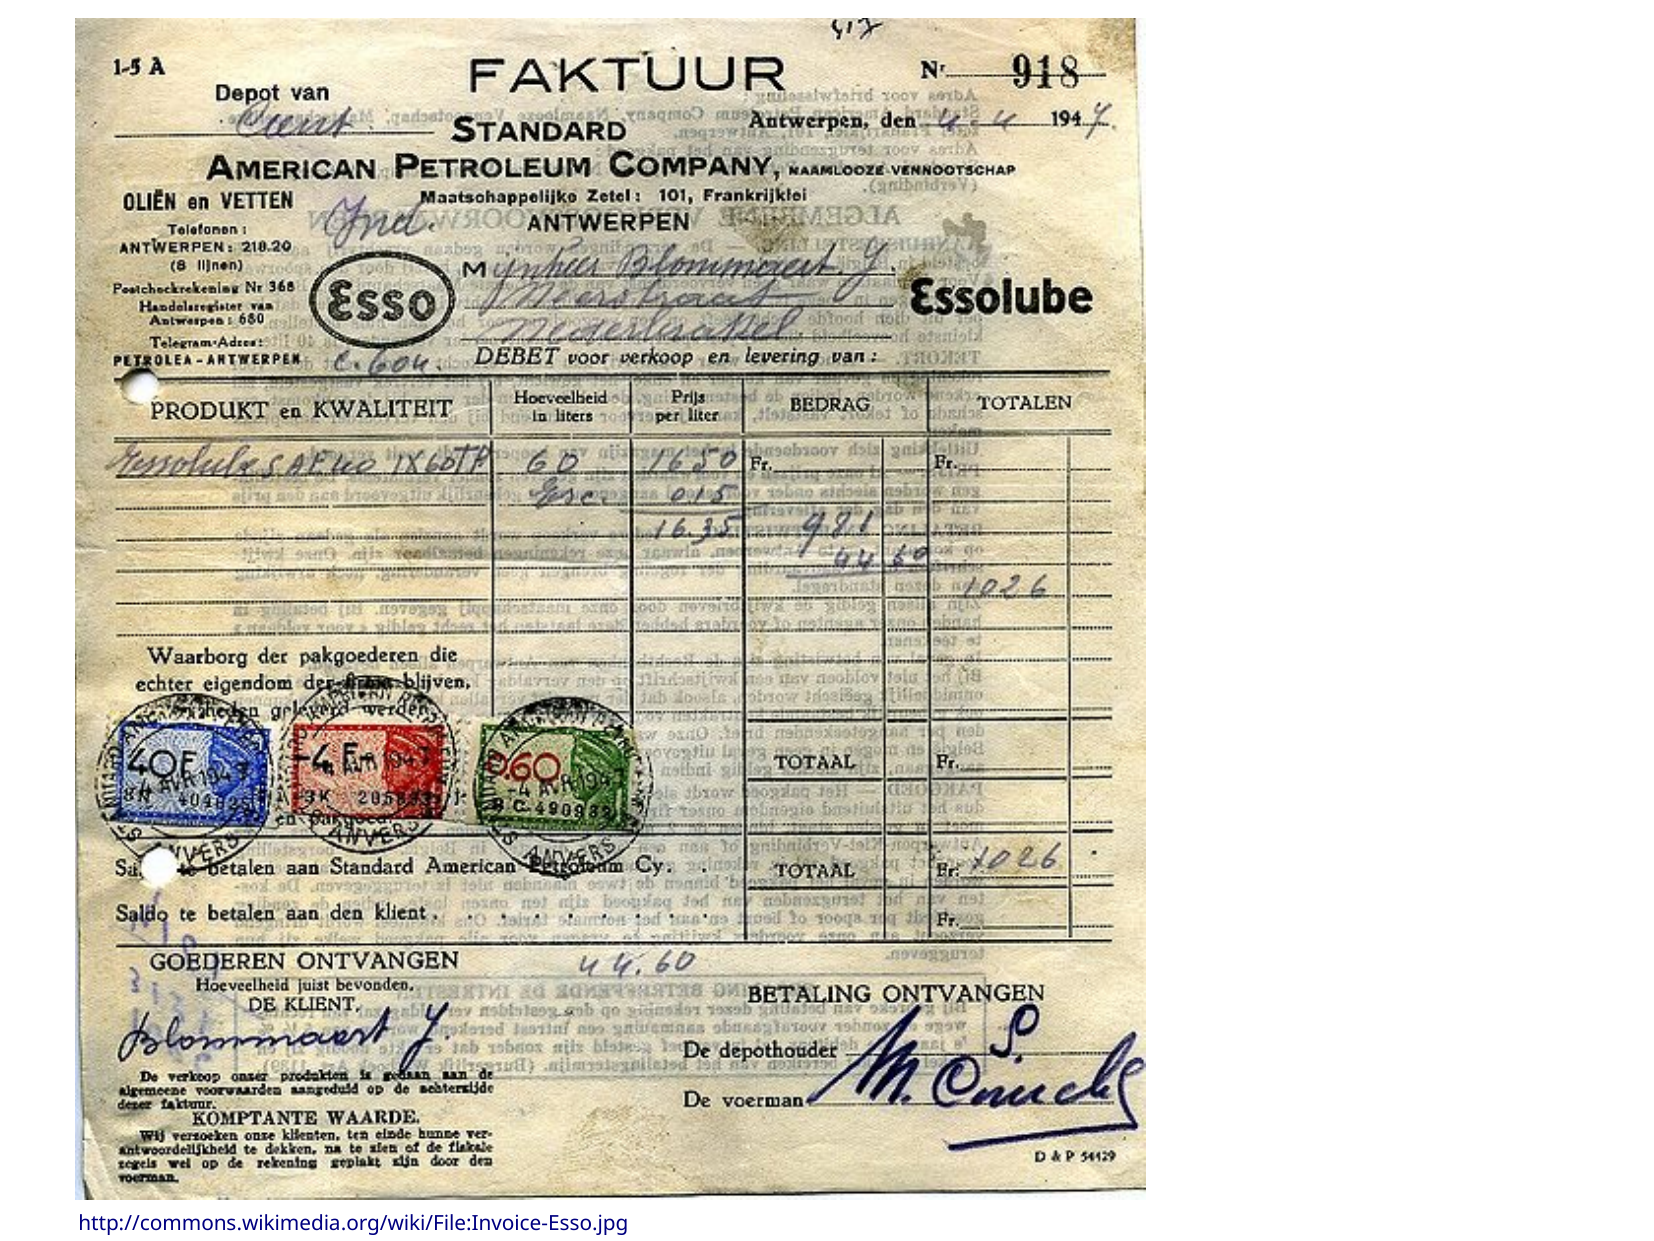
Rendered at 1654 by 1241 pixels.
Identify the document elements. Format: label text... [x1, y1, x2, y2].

picture [75, 18, 1146, 1201]
text_box http://commons.wikimedia.org/wiki/File:Invoice-Esso.jpg [63, 1201, 676, 1241]
